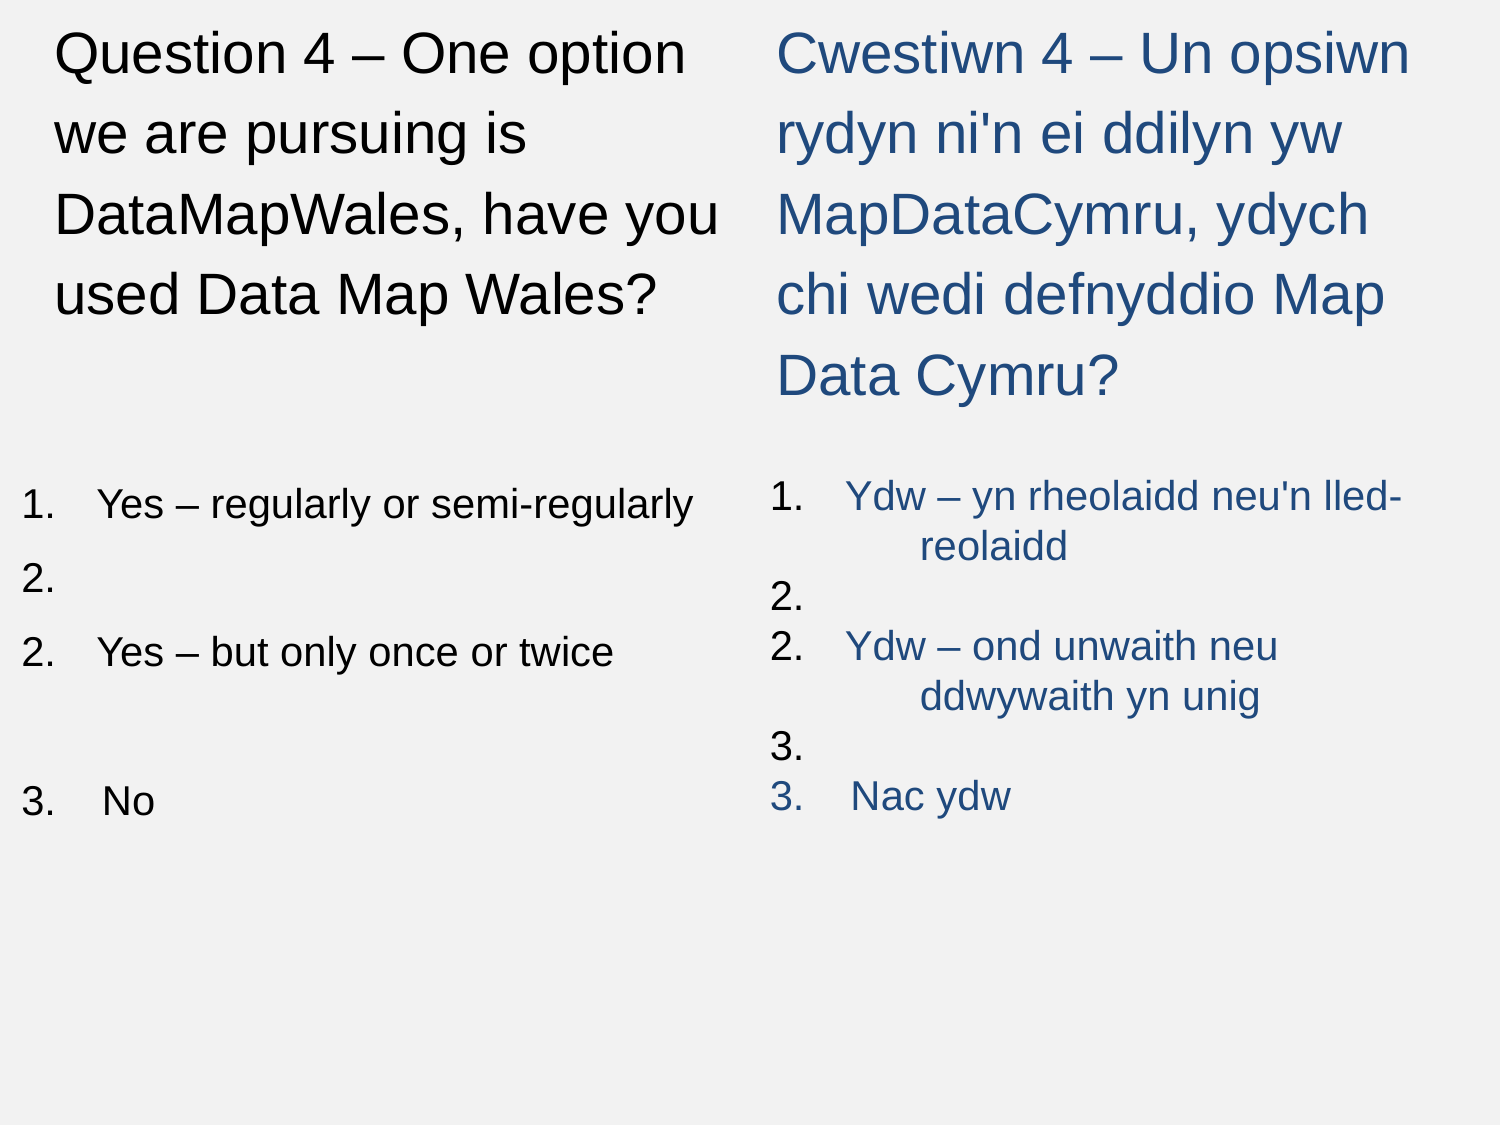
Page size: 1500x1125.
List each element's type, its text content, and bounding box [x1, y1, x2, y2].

text_box Ydw – yn rheolaidd neu'n lled-reolaidd Ydw – ond unwaith neu ddwywaith yn unig 3. Nac ydw [754, 461, 1464, 881]
text_box Cwestiwn 4 – Un opsiwn rydyn ni'n ei ddilyn yw MapDataCymru, ydych chi wedi defnyddio Map Data Cymru? [753, 0, 1435, 414]
text_box Question 4 – One option we are pursuing is DataMapWales, have you used Data Map Wales? [31, 0, 744, 334]
text_box Yes – regularly or semi-regularly Yes – but only once or twice 3. No [6, 461, 715, 830]
